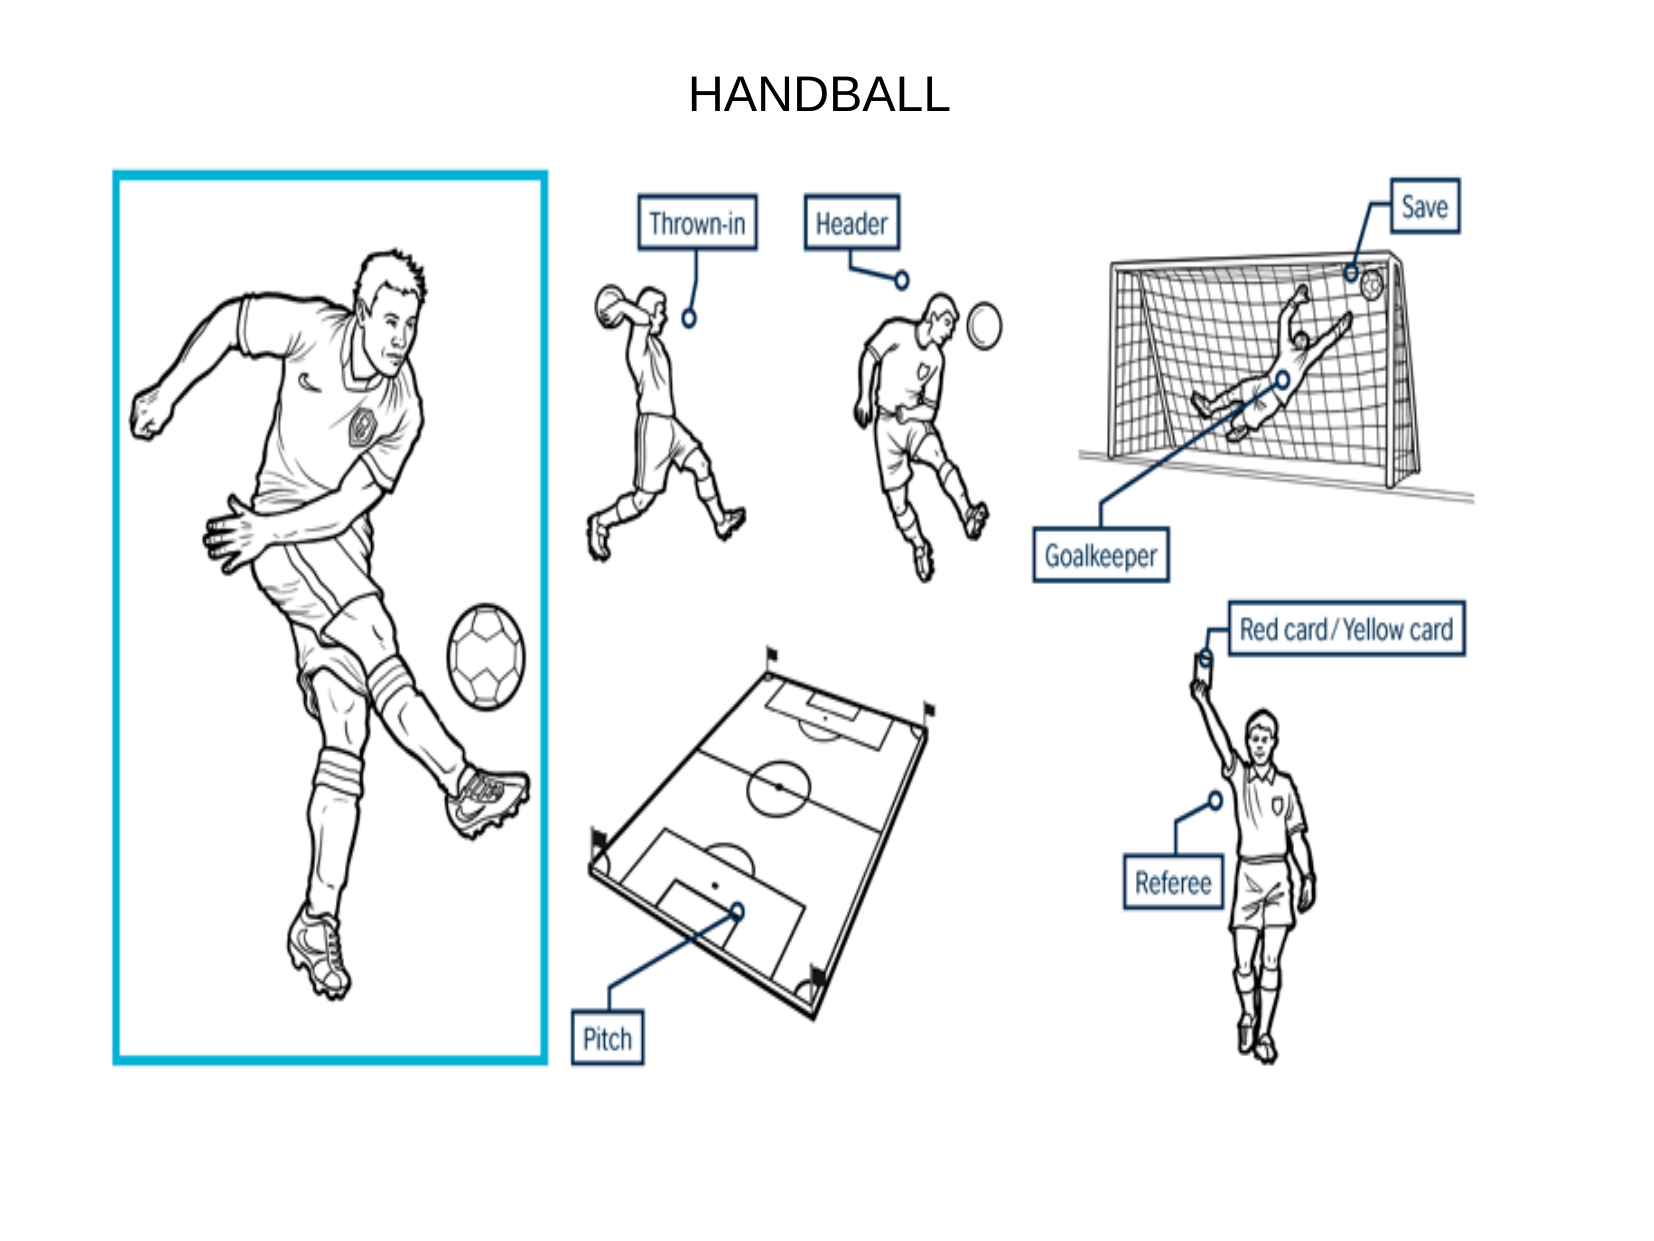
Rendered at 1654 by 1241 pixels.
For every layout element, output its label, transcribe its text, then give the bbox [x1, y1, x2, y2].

picture [82, 129, 1527, 1108]
text_box HANDBALL [673, 59, 1312, 130]
